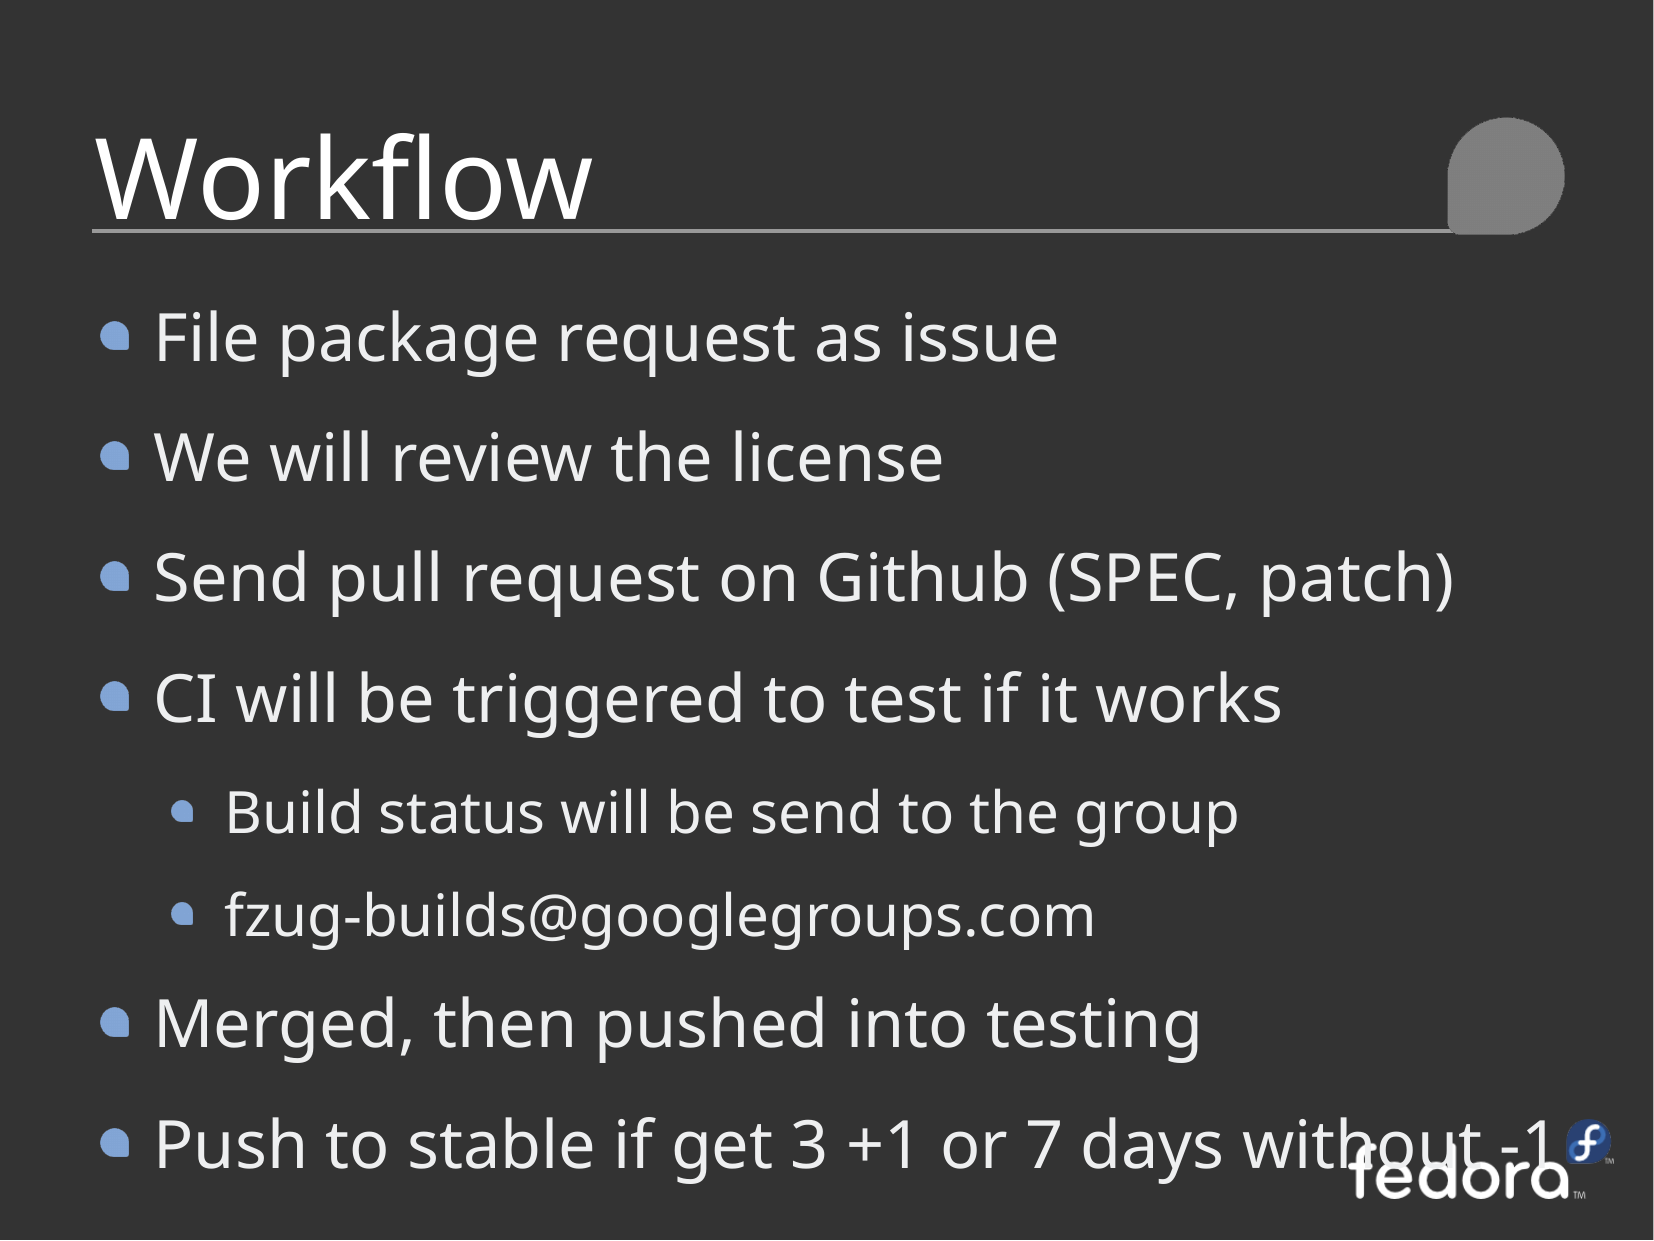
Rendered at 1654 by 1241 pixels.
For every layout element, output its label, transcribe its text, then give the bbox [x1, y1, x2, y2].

title Workflow [94, 100, 1426, 251]
picture [1447, 117, 1565, 235]
picture [1348, 1119, 1614, 1199]
list File package request as issue We will review the license Send pull request on Github (SPEC, patch) CI will be triggered to test if it works Build status will be send to the group fzug-builds@googlegroups.com Merged, then pushed into testing Push to stable if get 3 +1 or 7 days without -1 [82, 290, 1571, 1165]
